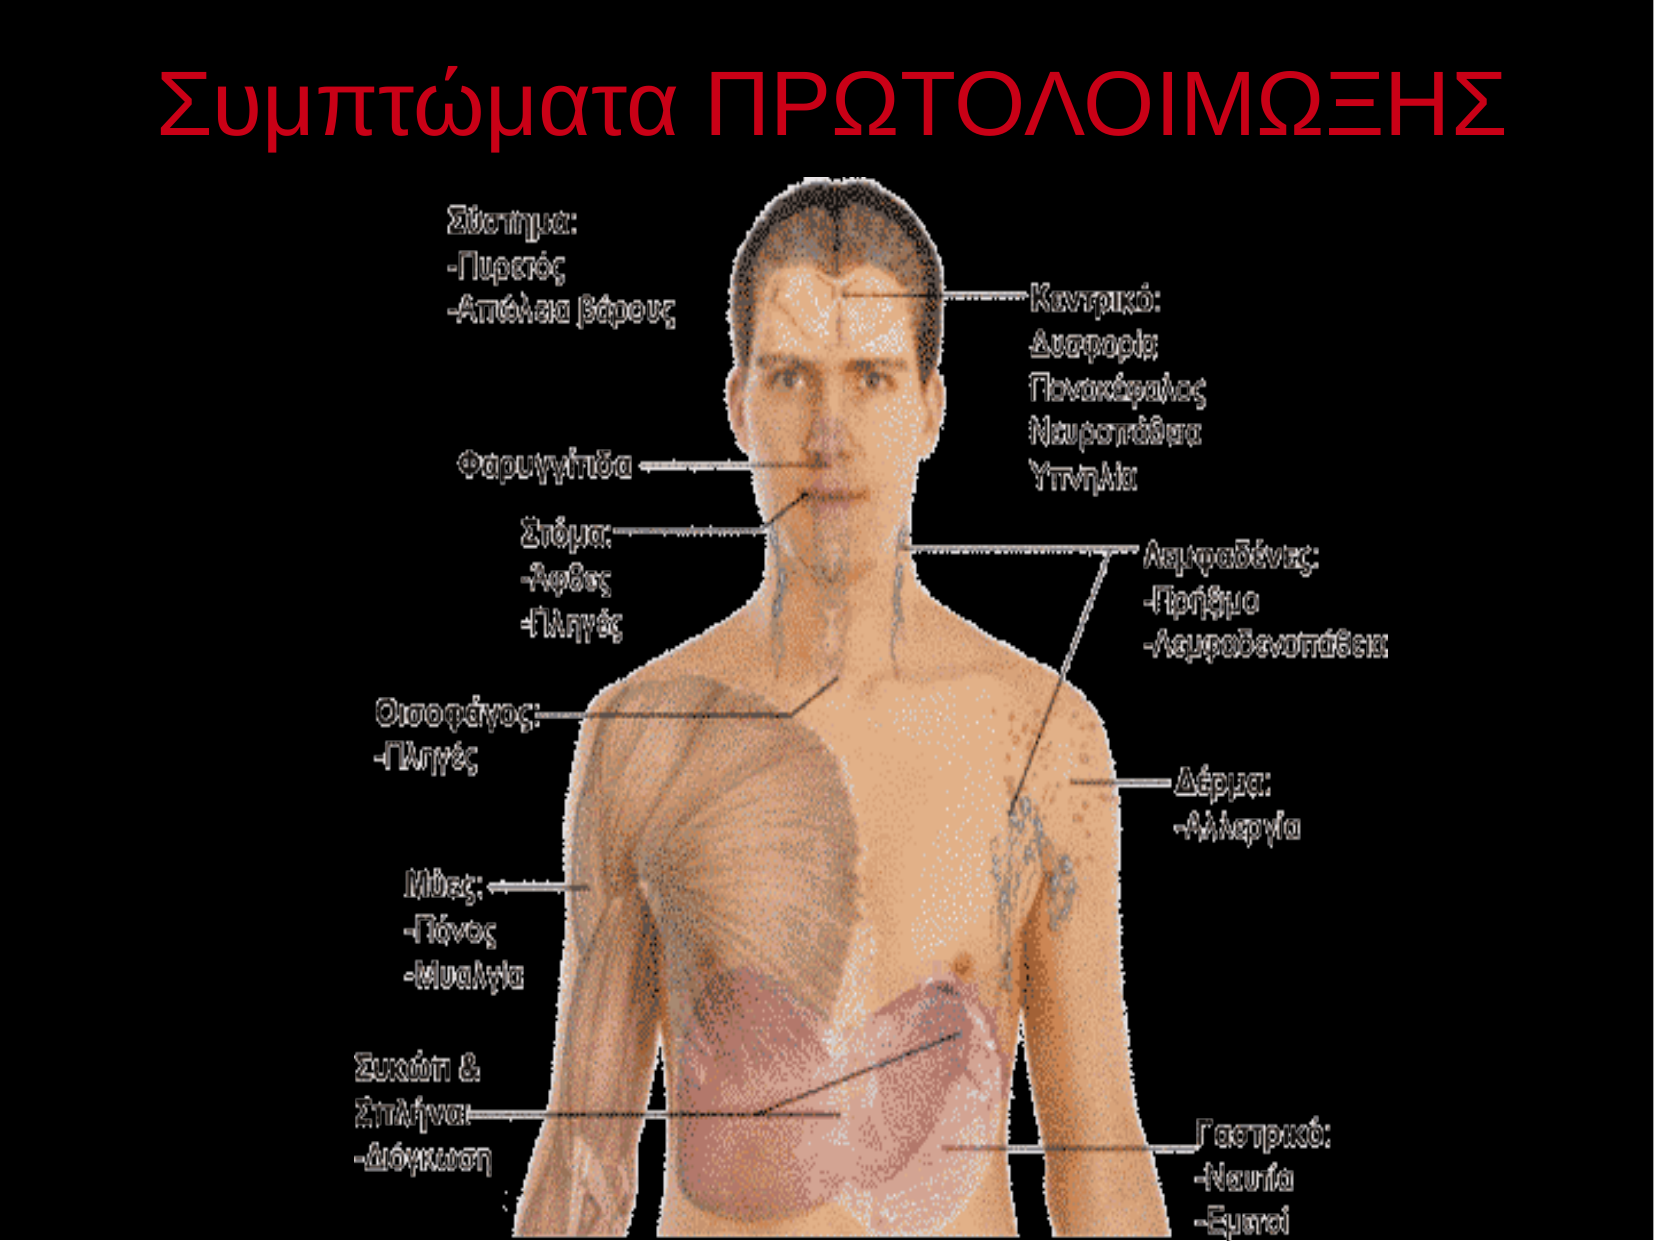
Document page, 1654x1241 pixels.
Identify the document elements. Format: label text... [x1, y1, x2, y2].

picture [354, 177, 1388, 1241]
title Συμπτώματα ΠΡΩΤΟΛΟΙΜΩΞΗΣ [88, 0, 1577, 208]
